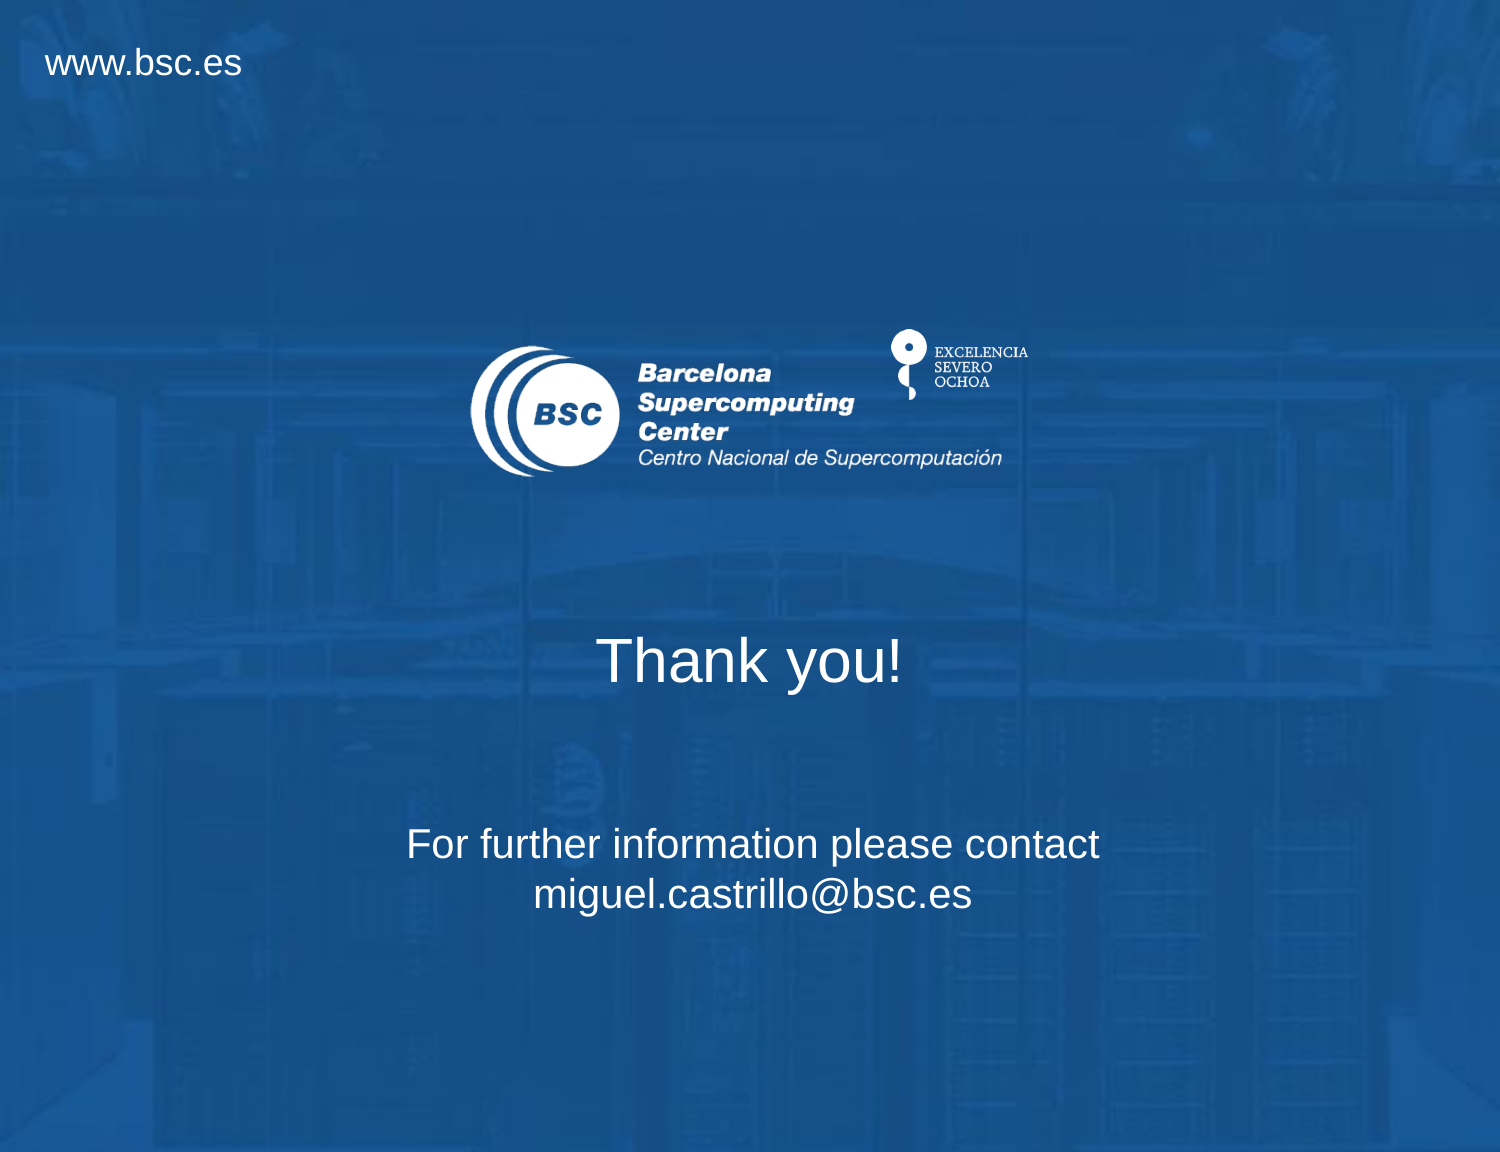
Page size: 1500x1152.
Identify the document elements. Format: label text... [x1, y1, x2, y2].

picture [0, 0, 1500, 1152]
text_box For further information please contact miguel.castrillo@bsc.es [221, 780, 1285, 953]
text_box Thank you! [224, 609, 1275, 719]
